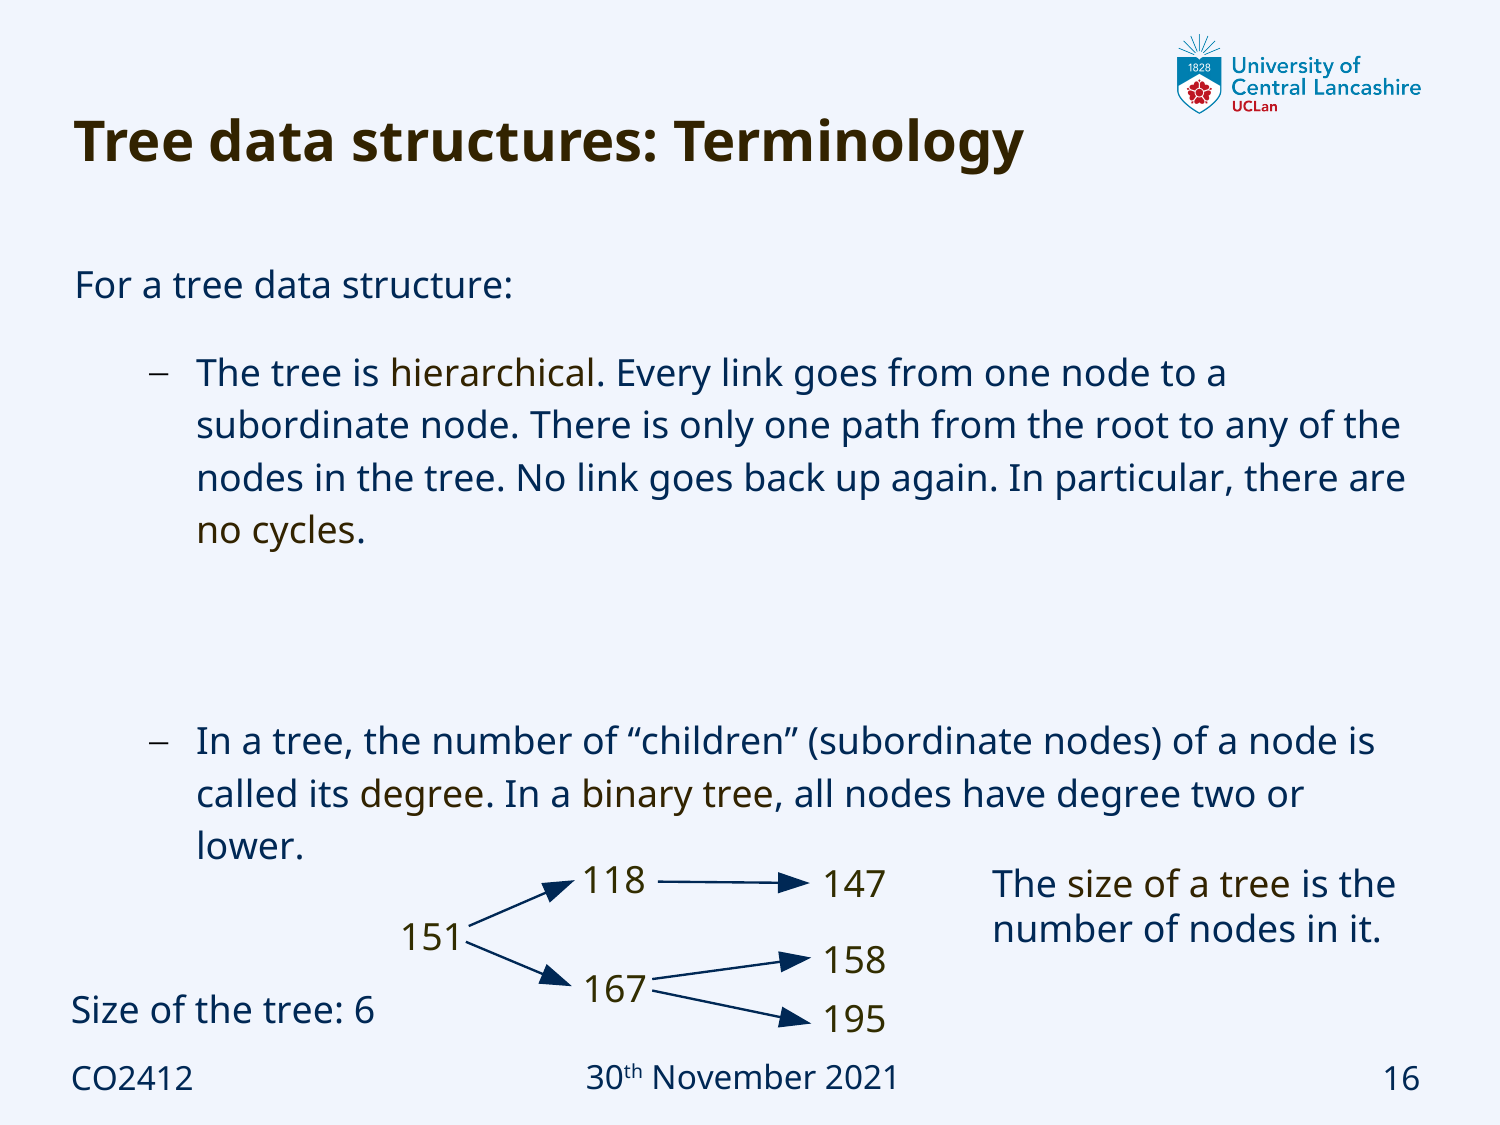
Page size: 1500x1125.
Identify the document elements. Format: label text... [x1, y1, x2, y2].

text_box The size of a tree is the number of nodes in it. [977, 853, 1430, 958]
text_box 158 [781, 929, 927, 988]
text_box 195 [781, 988, 927, 1048]
text_box For a tree data structure: The tree is hierarchical. Every link goes from one node to a subordinate node. There is only one path from the root to any of the nodes in the tree. No link goes back up again. In particular, there are no cycles. In a tree, the number of “children” (subordinate nodes) of a node is called its degree. In a binary tree, all nodes have degree two or lower. [59, 245, 1435, 985]
text_box Size of the tree: 6 [55, 978, 508, 1039]
text_box 118 [541, 848, 687, 909]
text_box 147 [781, 852, 927, 913]
text_box 151 [359, 905, 505, 966]
title Tree data structures: Terminology [58, 54, 1500, 224]
picture [1177, 34, 1421, 54]
text_box 167 [542, 957, 688, 1018]
